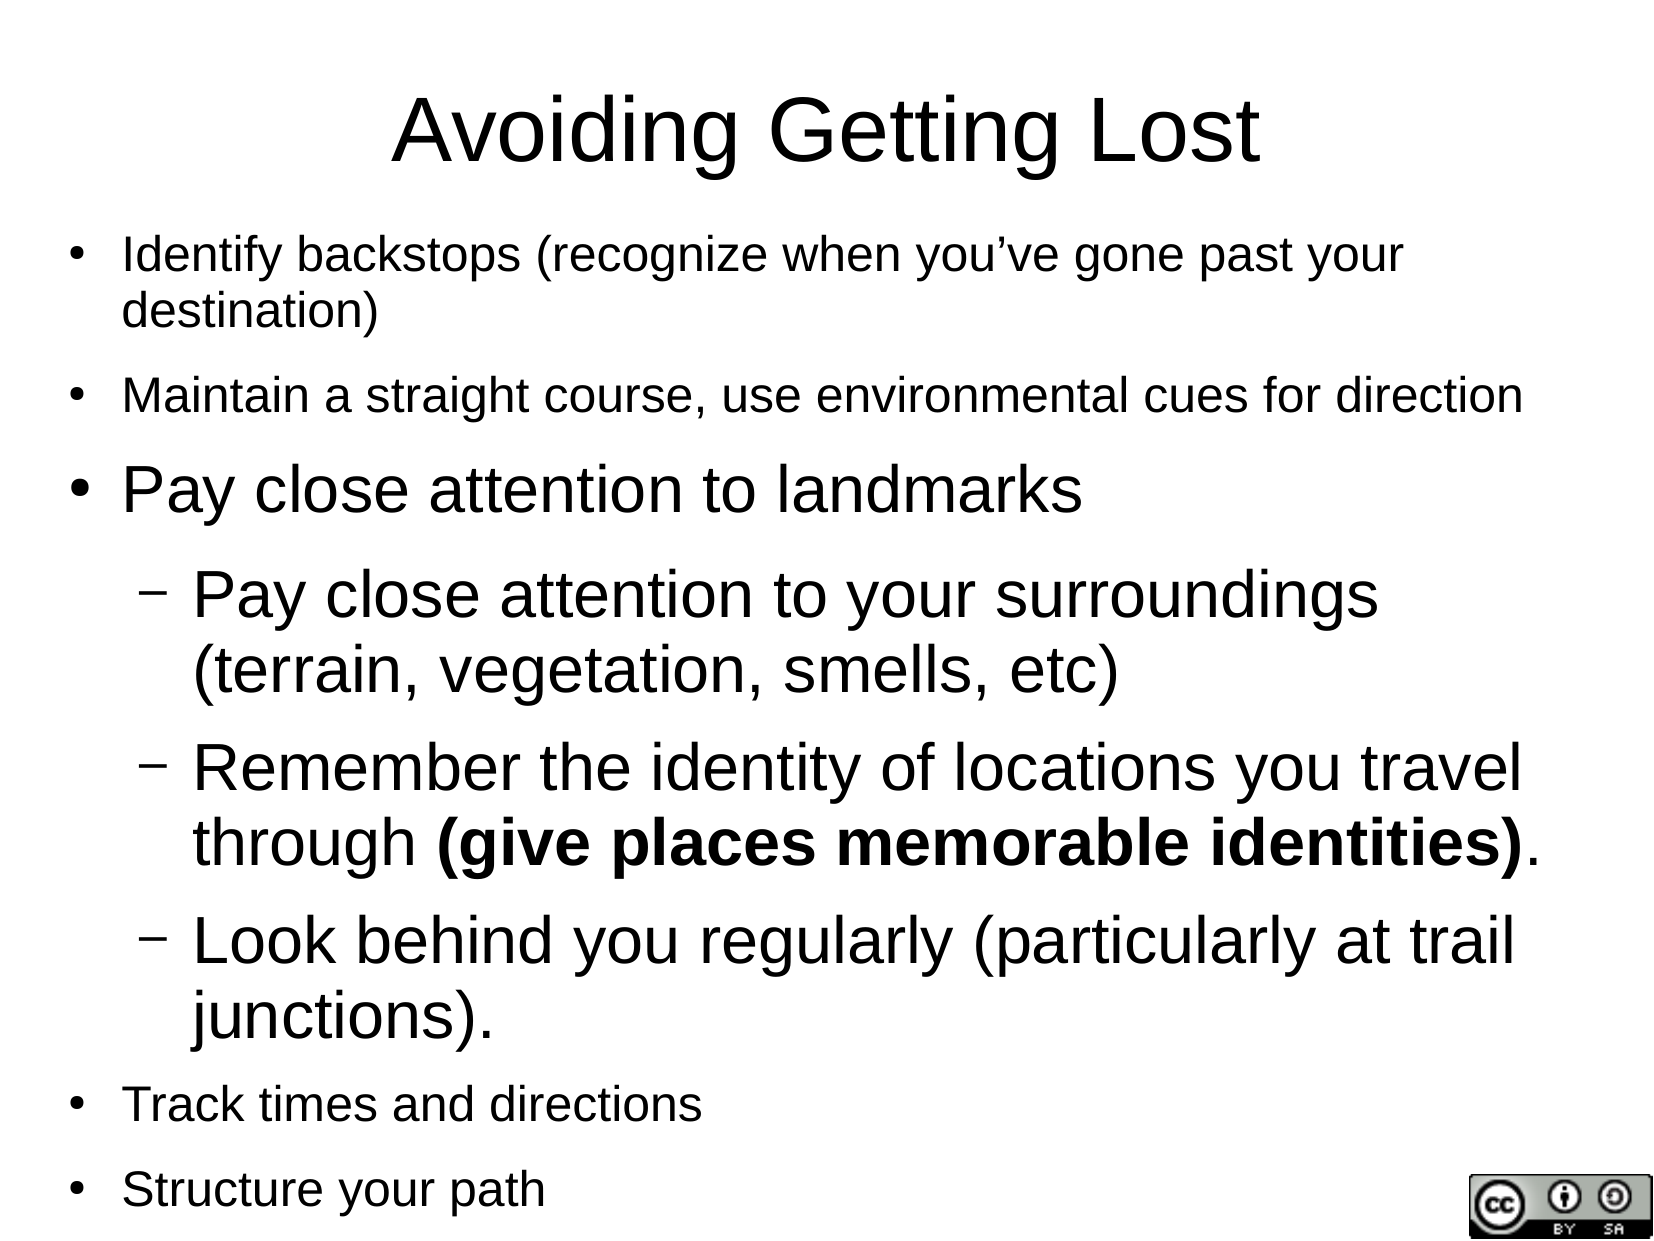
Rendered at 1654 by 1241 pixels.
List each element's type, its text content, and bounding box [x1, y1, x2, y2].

title Avoiding Getting Lost [82, 25, 1571, 226]
picture [1469, 1174, 1653, 1239]
list Identify backstops (recognize when you’ve gone past your destination) Maintain a straight course, use environmental cues for direction Pay close attention to landmarks Pay close attention to your surroundings (terrain, vegetation, smells, etc) Remember the identity of locations you travel through (give places memorable identities). Look behind you regularly (particularly at trail junctions). Track times and directions Structure your path [50, 226, 1571, 1176]
